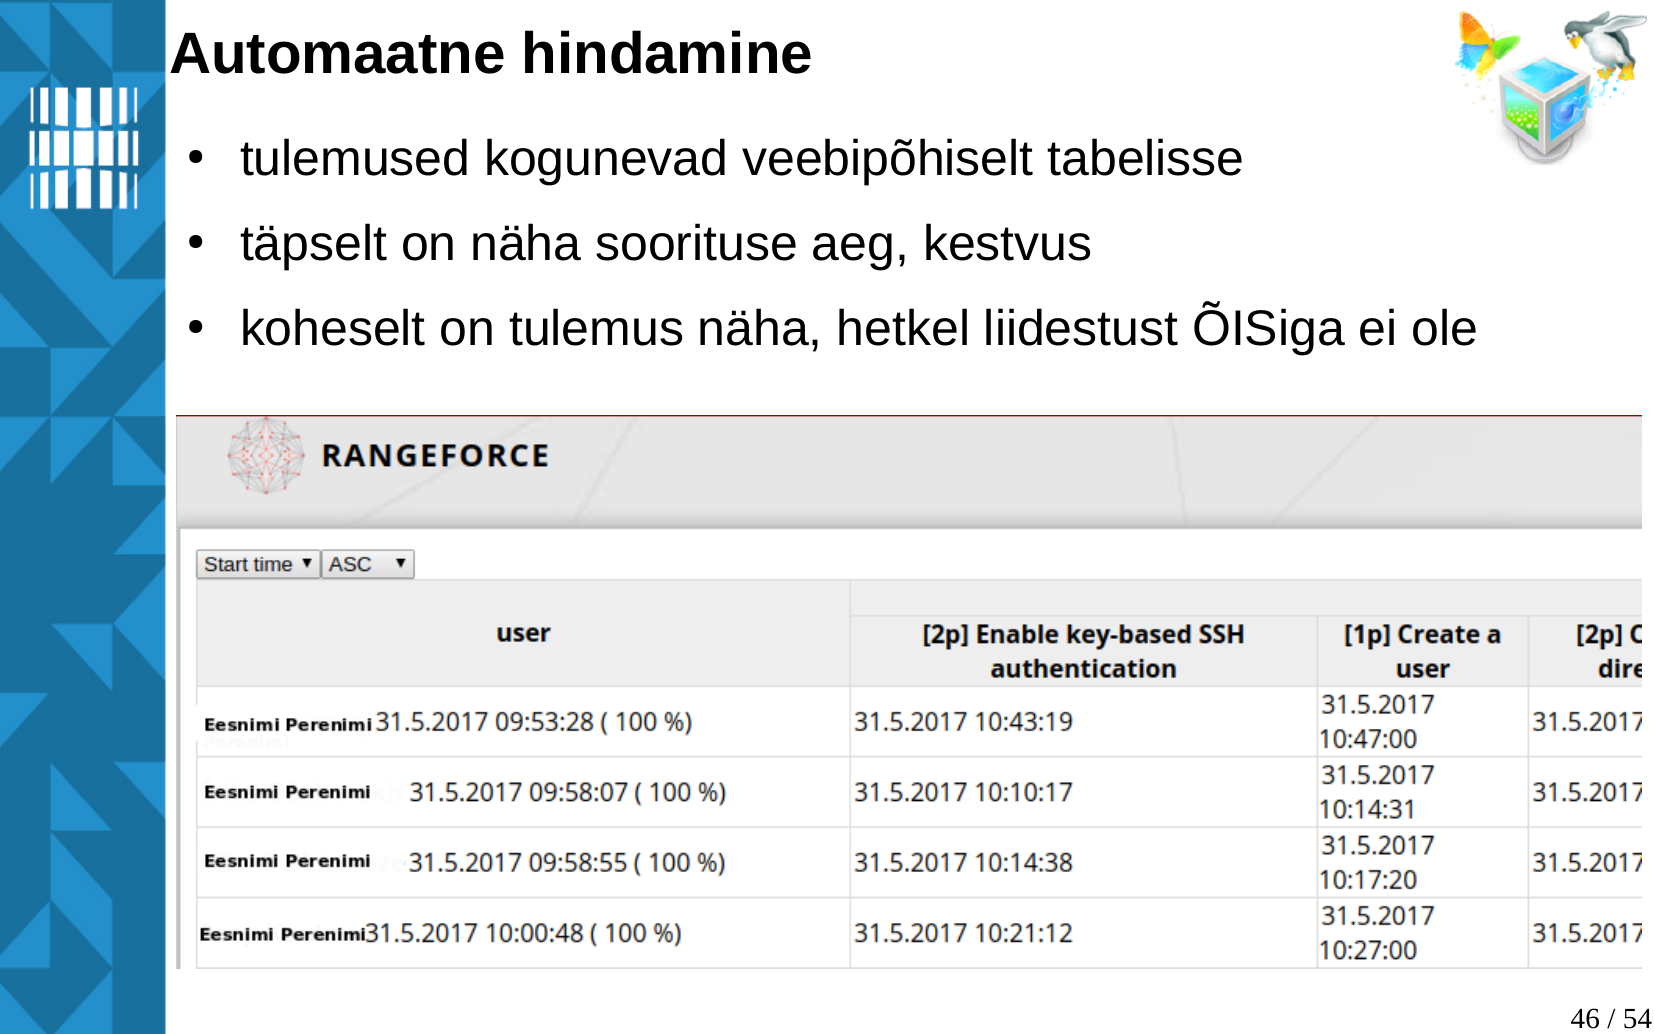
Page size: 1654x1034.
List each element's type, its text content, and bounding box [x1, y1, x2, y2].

title Automaatne hindamine [169, 11, 1452, 95]
list tulemused kogunevad veebipõhiselt tabelisse täpselt on näha soorituse aeg, kestvus koheselt on tulemus näha, hetkel liidestust ÕISiga ei ole [169, 129, 1630, 997]
picture [176, 415, 1642, 969]
picture [1452, 7, 1653, 166]
